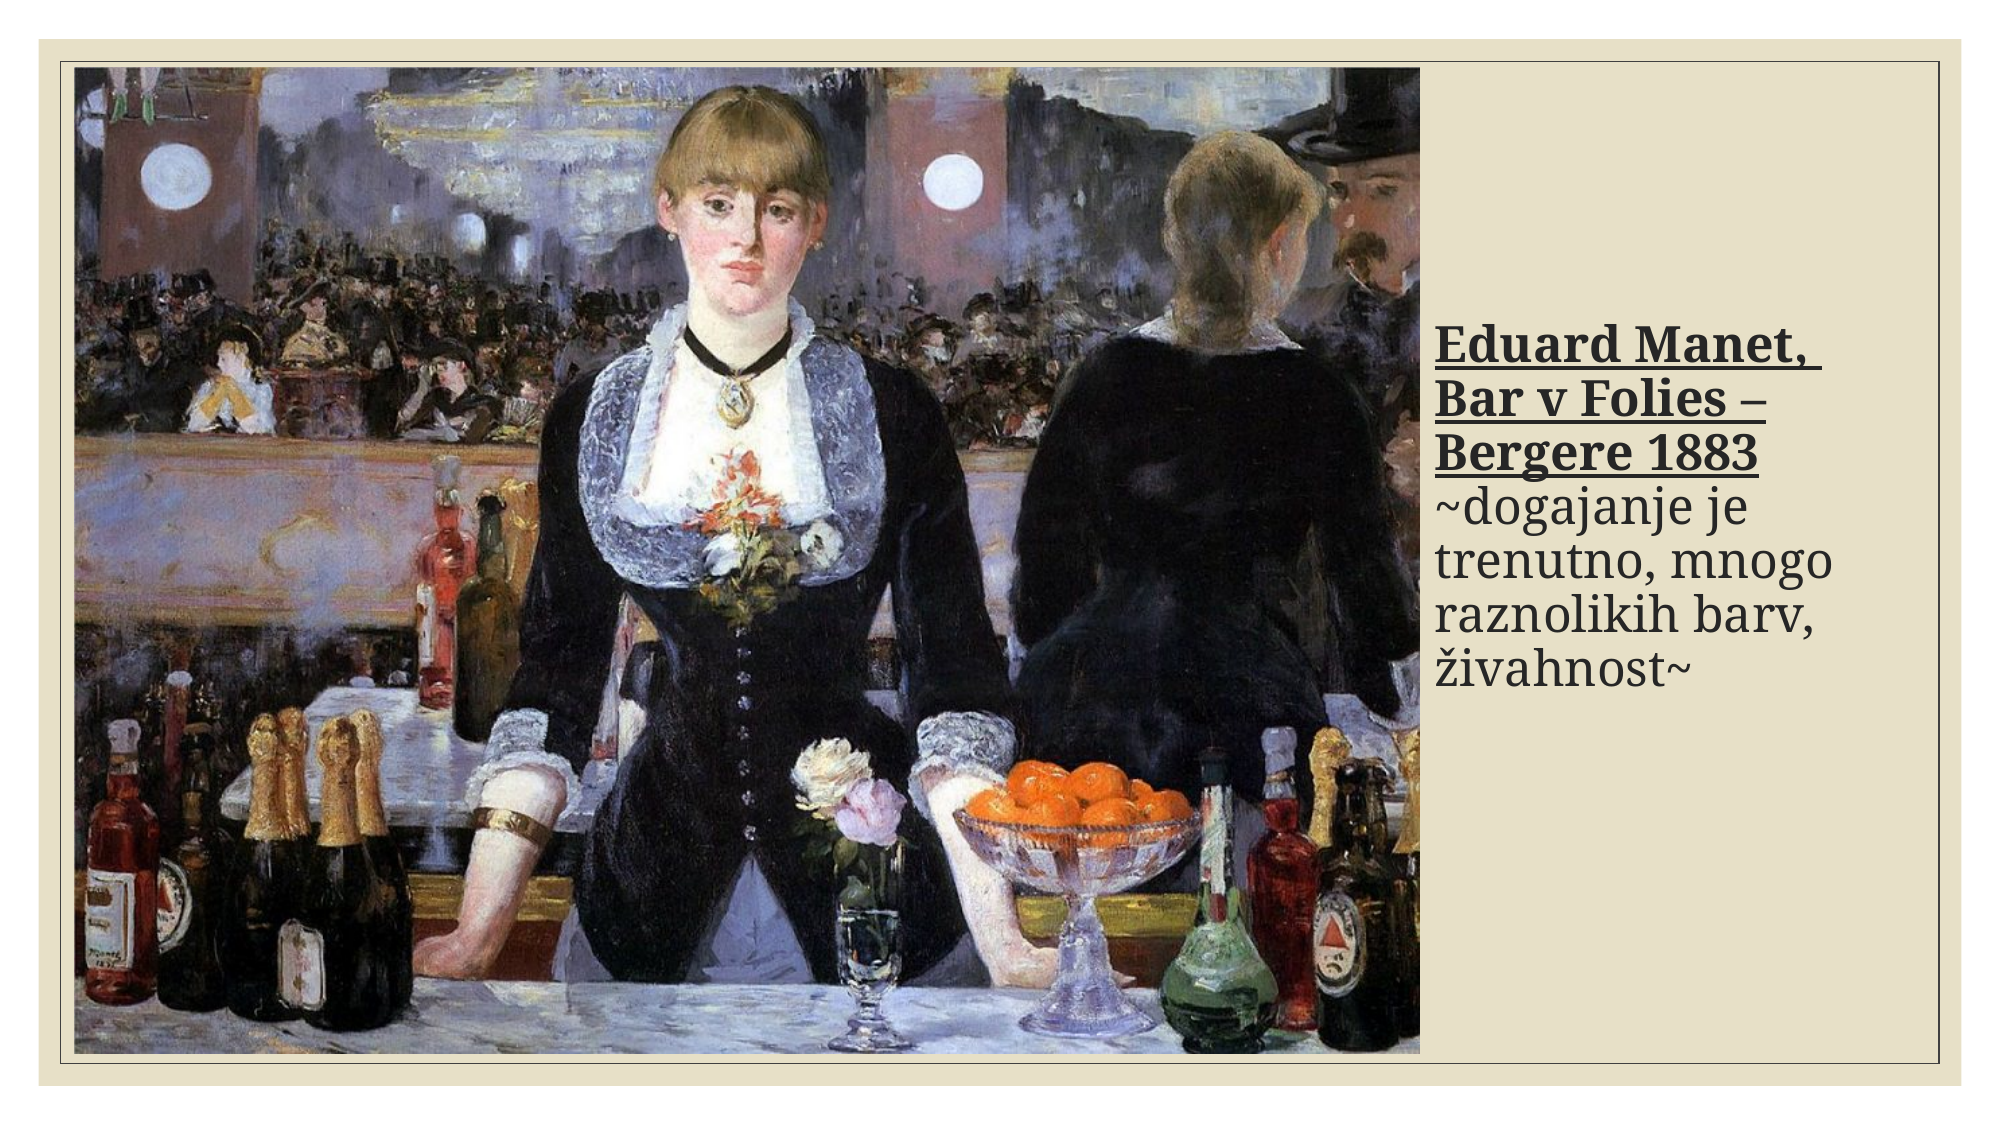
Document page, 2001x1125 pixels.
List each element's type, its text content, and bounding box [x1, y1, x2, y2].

picture [74, 67, 1420, 1054]
title Eduard Manet, Bar v Folies – Bergere 1883 ~dogajanje je trenutno, mnogo raznolikih barv, živahnost~ [1420, 175, 1932, 841]
